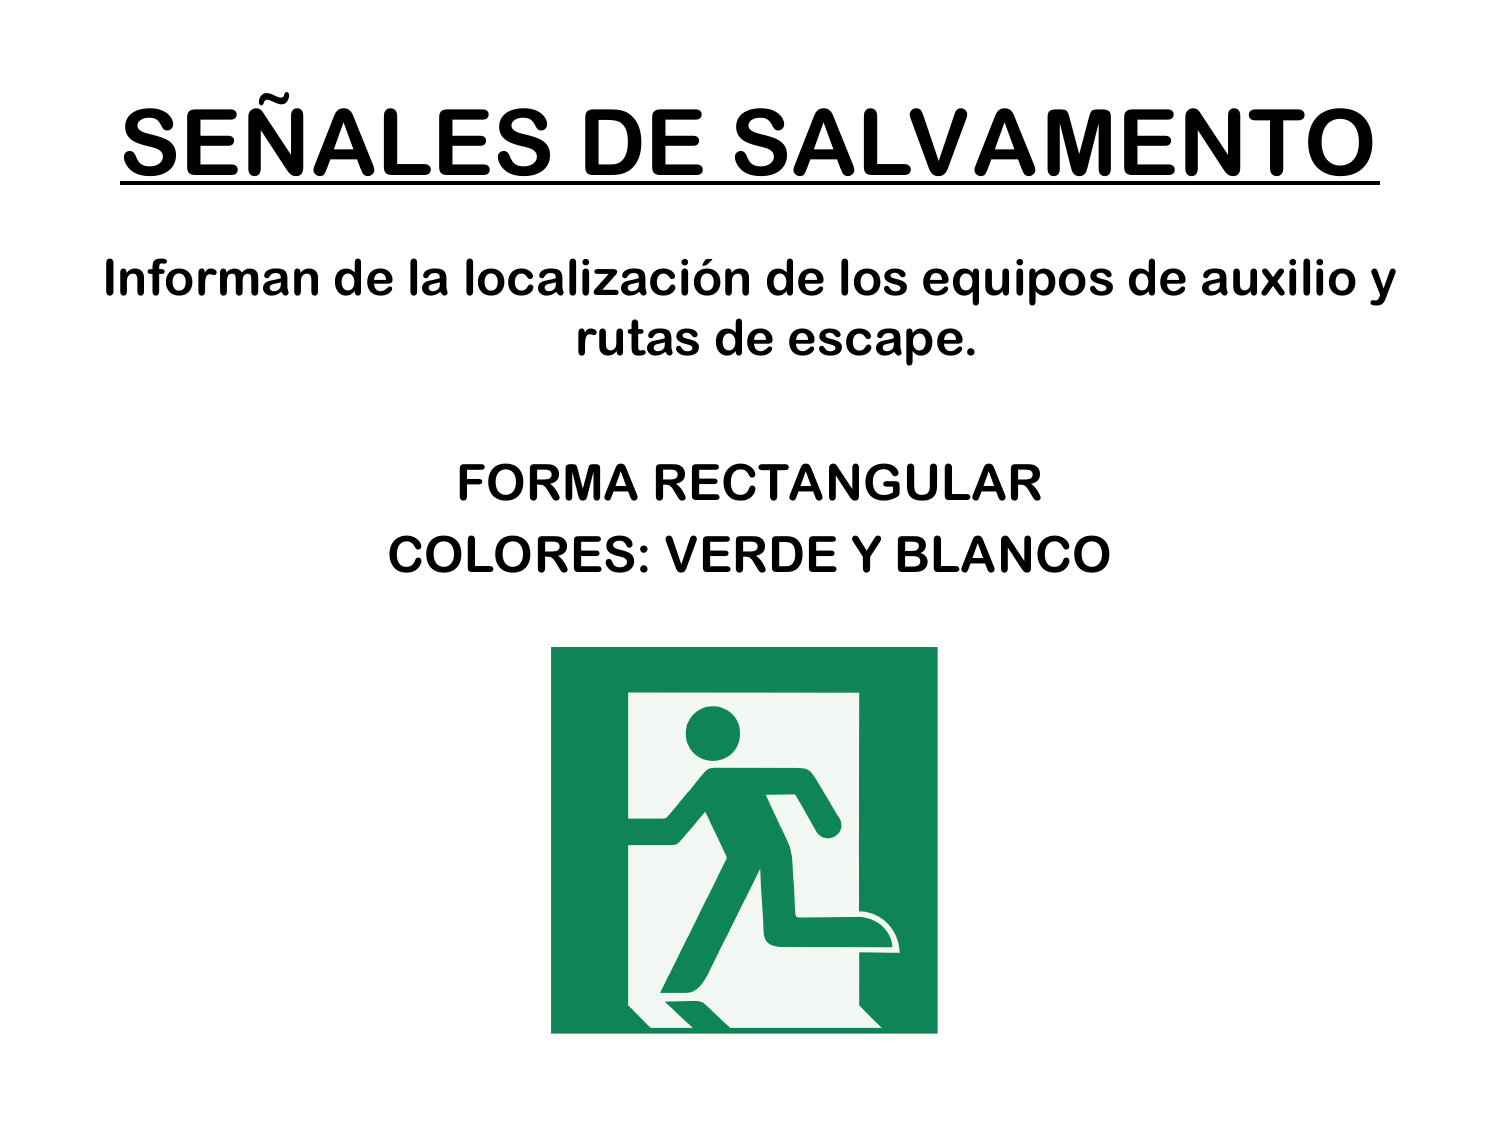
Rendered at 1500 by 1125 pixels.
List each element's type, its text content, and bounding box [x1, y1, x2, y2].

title SEÑALES DE SALVAMENTO [75, 45, 1426, 233]
picture [537, 633, 951, 1047]
list Informan de la localización de los equipos de auxilio y rutas de escape. FORMA RECTANGULAR COLORES: VERDE Y BLANCO [75, 237, 1426, 1075]
